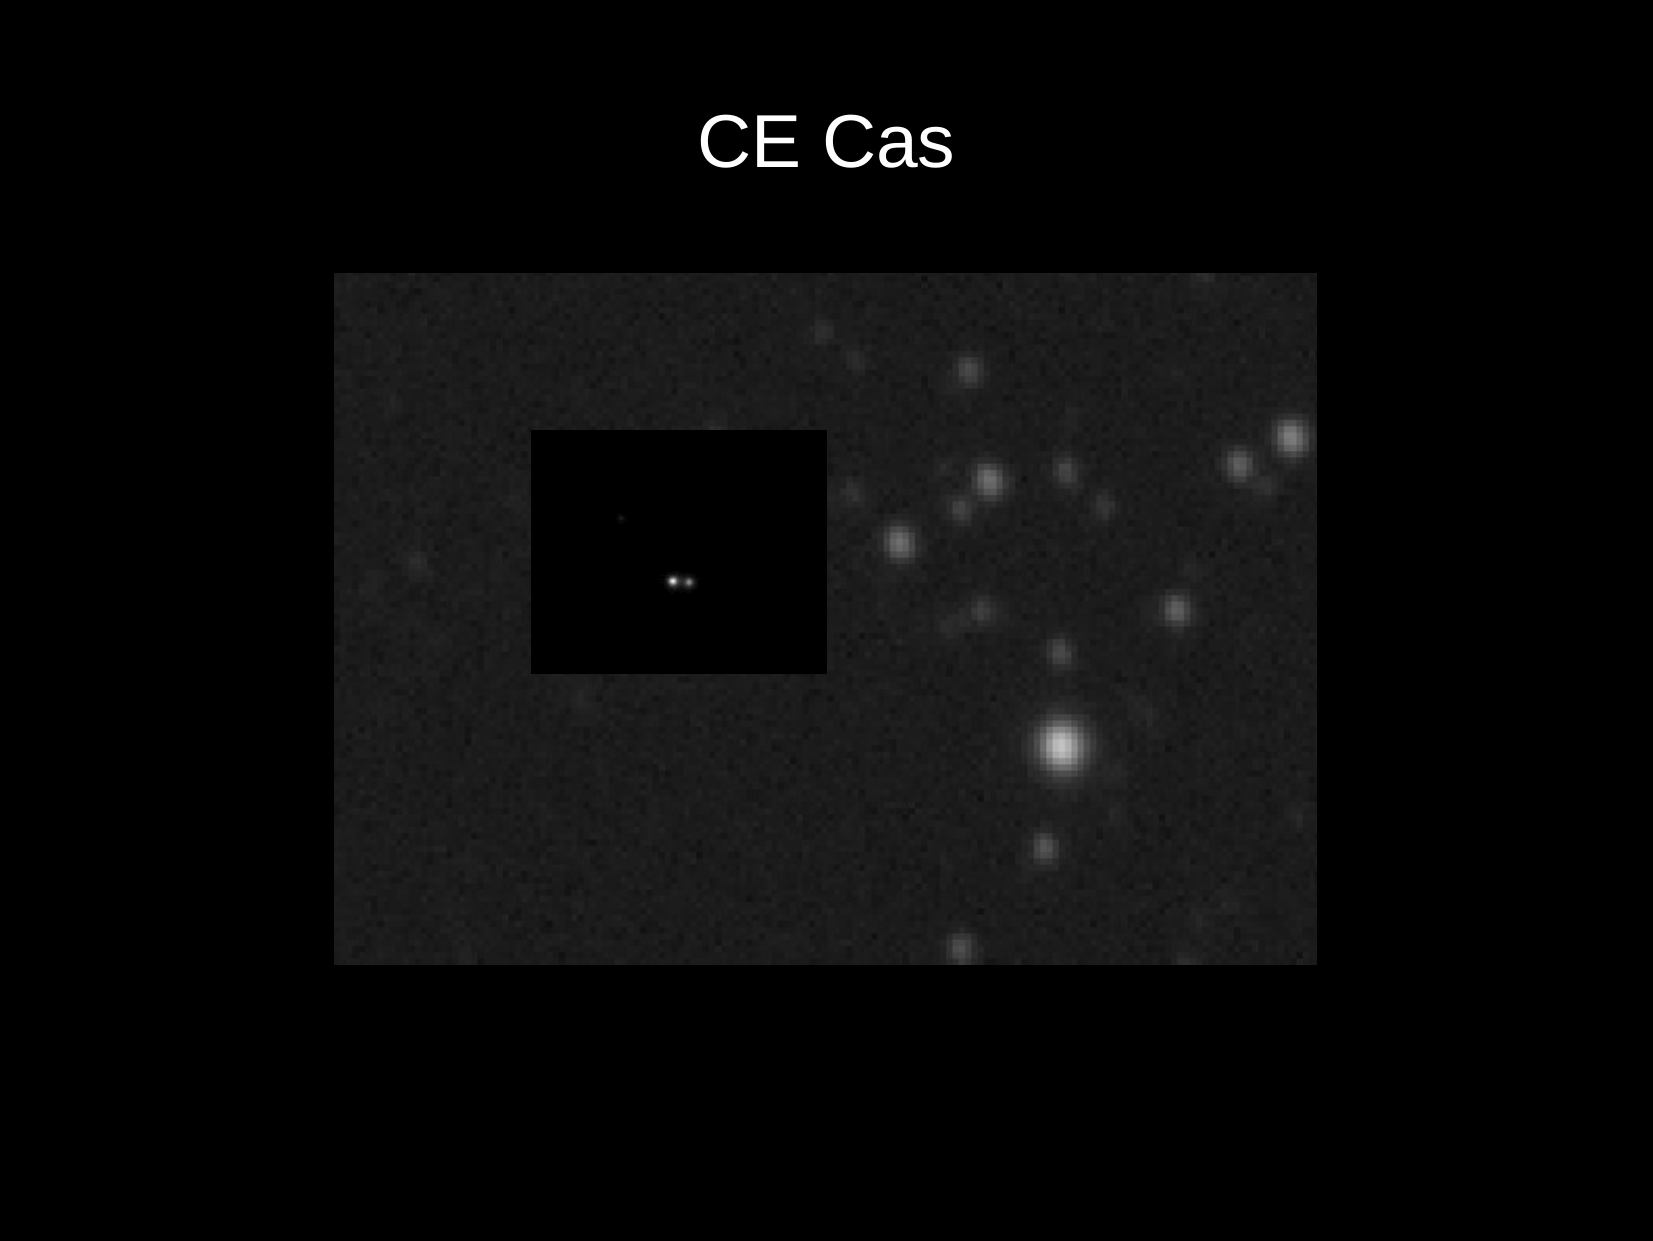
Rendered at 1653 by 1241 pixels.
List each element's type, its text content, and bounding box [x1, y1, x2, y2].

picture [334, 273, 1317, 965]
text_box CE Cas [649, 88, 1004, 188]
